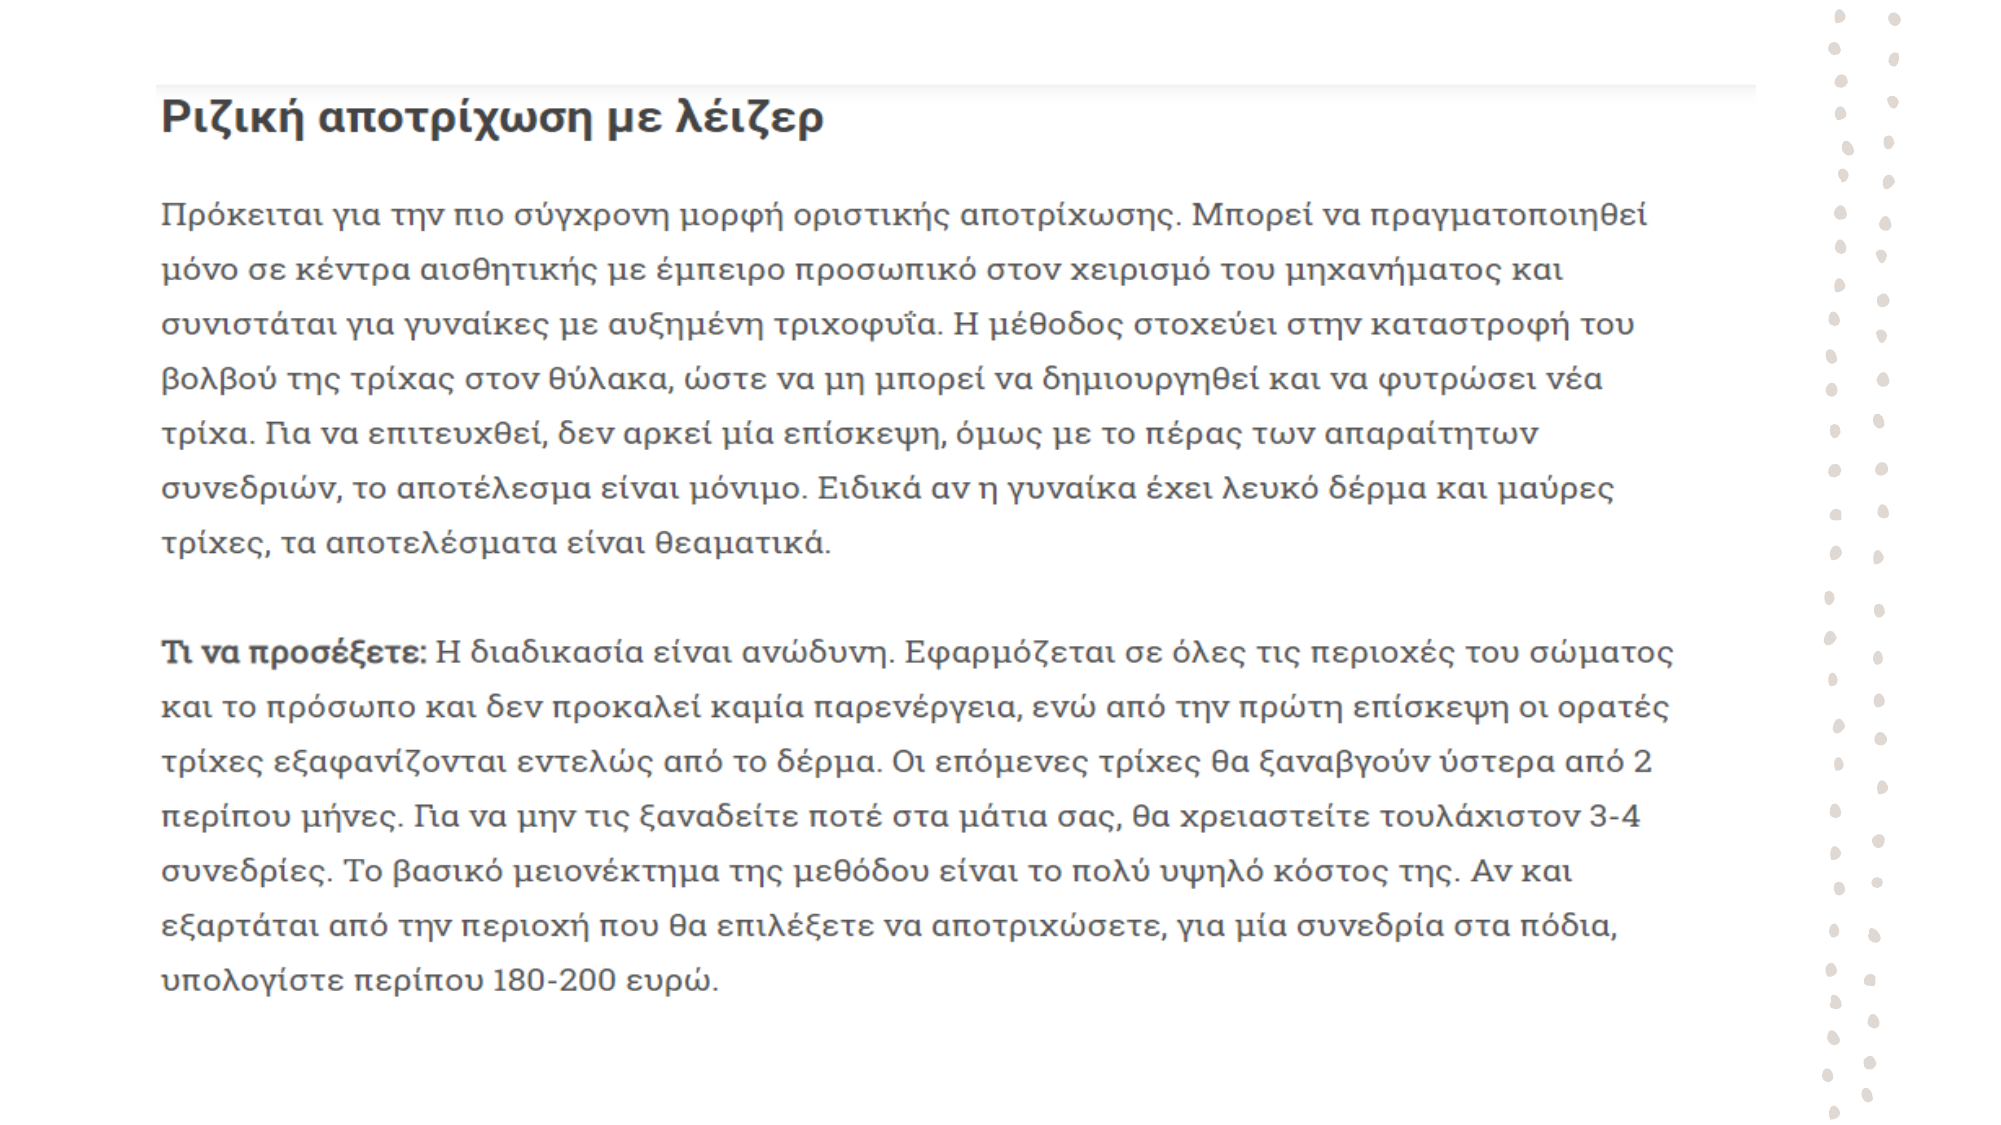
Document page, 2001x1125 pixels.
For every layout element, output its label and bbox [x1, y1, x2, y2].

picture [156, 82, 1756, 1022]
